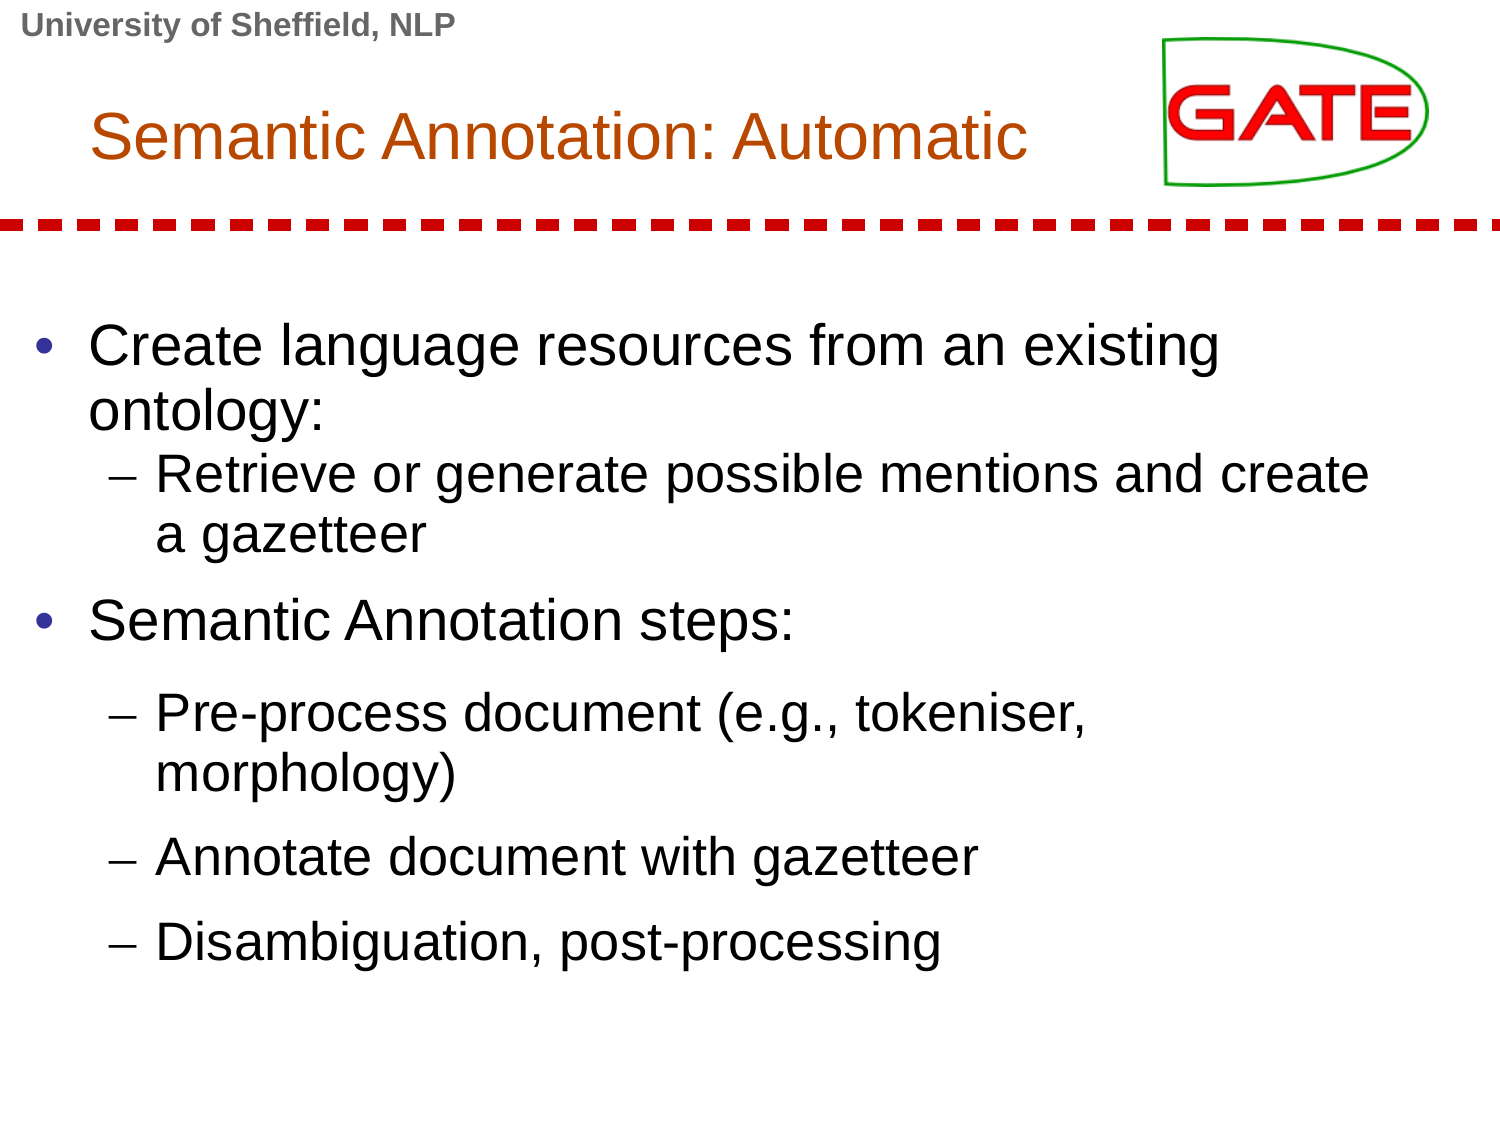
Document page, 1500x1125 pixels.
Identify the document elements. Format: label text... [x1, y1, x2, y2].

list Create language resources from an existing ontology: Retrieve or generate possible mentions and create a gazetteer Semantic Annotation steps: Pre-process document (e.g., tokeniser, morphology) Annotate document with gazetteer Disambiguation, post-processing [19, 305, 1418, 1007]
picture [1162, 37, 1429, 187]
title Semantic Annotation: Automatic [74, 42, 1179, 231]
